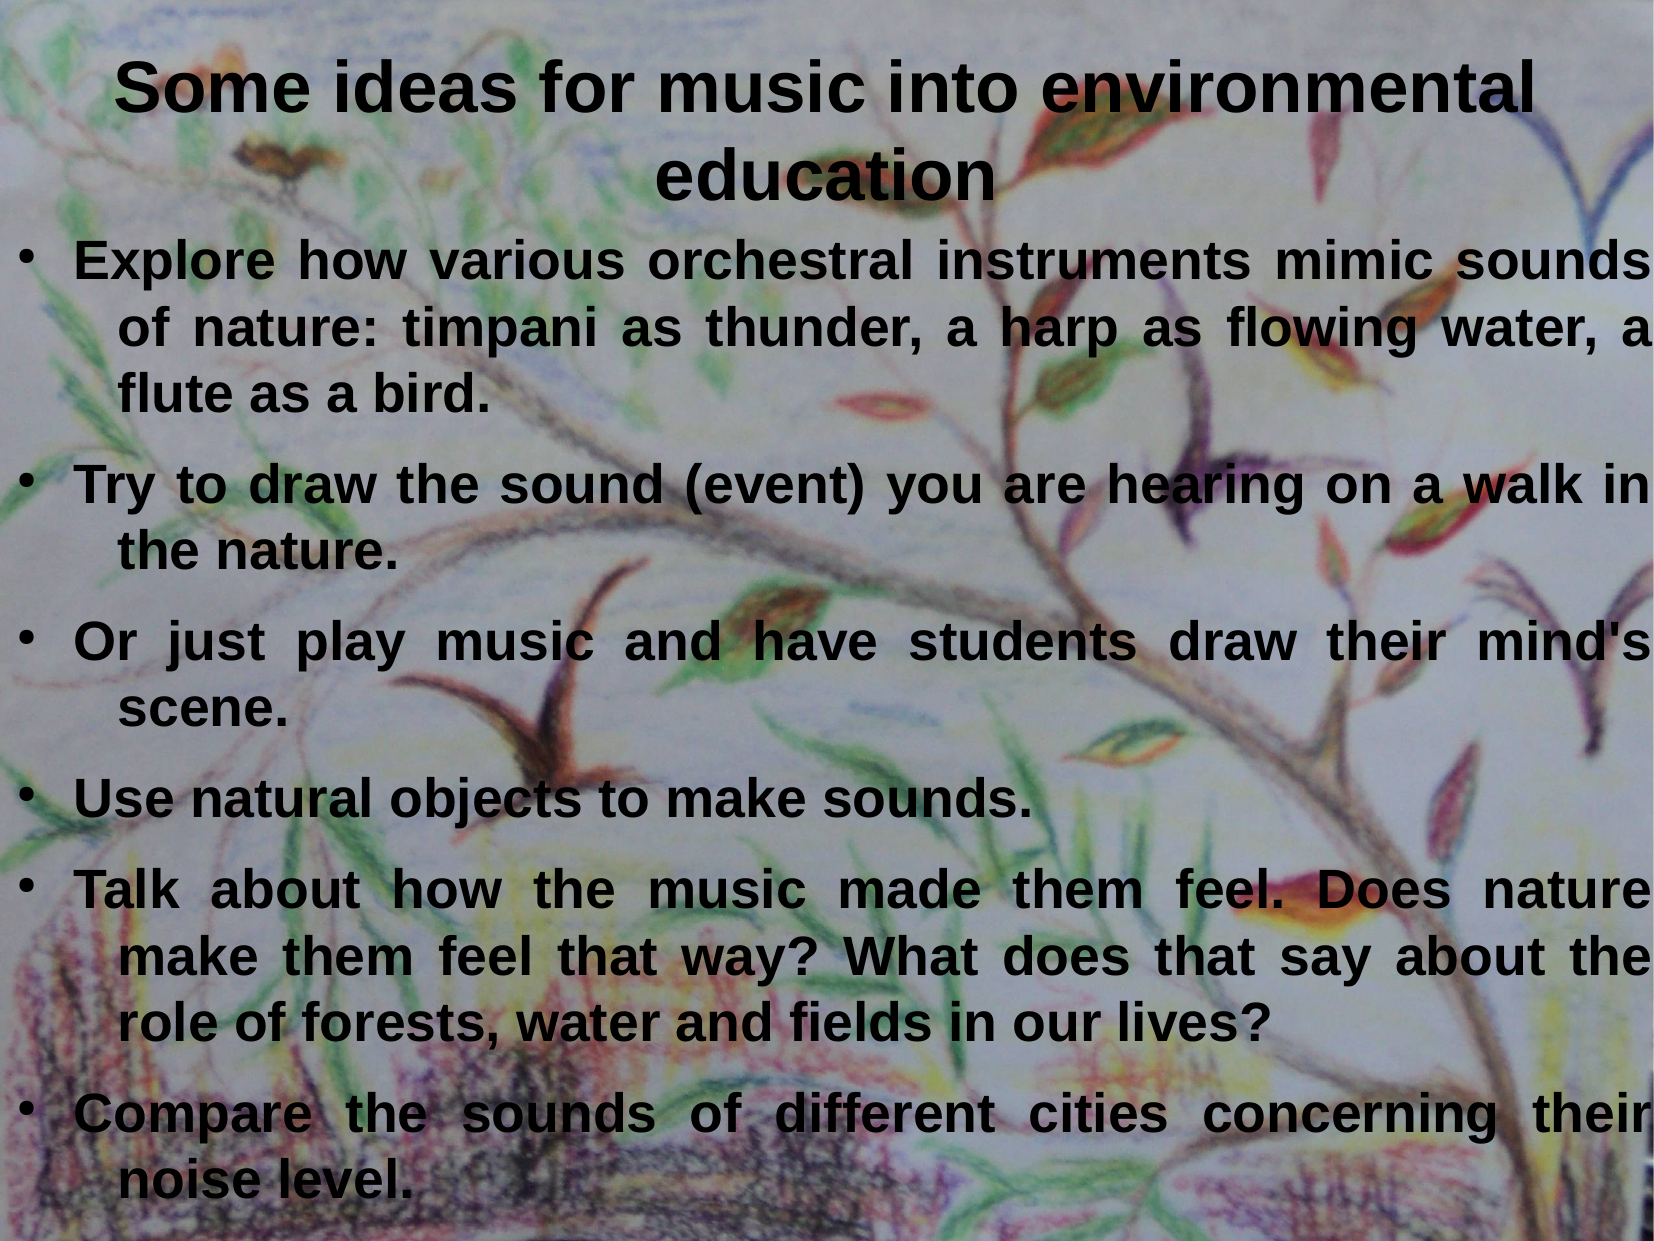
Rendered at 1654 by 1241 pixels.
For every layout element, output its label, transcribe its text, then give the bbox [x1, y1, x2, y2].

list Explore how various orchestral instruments mimic sounds of nature: timpani as thunder, a harp as flowing water, a flute as a bird. Try to draw the sound (event) you are hearing on a walk in the nature. Or just play music and have students draw their mind's scene. Use natural objects to make sounds. Talk about how the music made them feel. Does nature make them feel that way? What does that say about the role of forests, water and fields in our lives? Compare the sounds of different cities concerning their noise level. Compare the sounds of a city and a village and try to make them by instruments, voice, body or other objects. Make a story about the environment only withsounds. [0, 224, 1654, 1241]
title Some ideas for music into environmental education [82, 23, 1571, 224]
